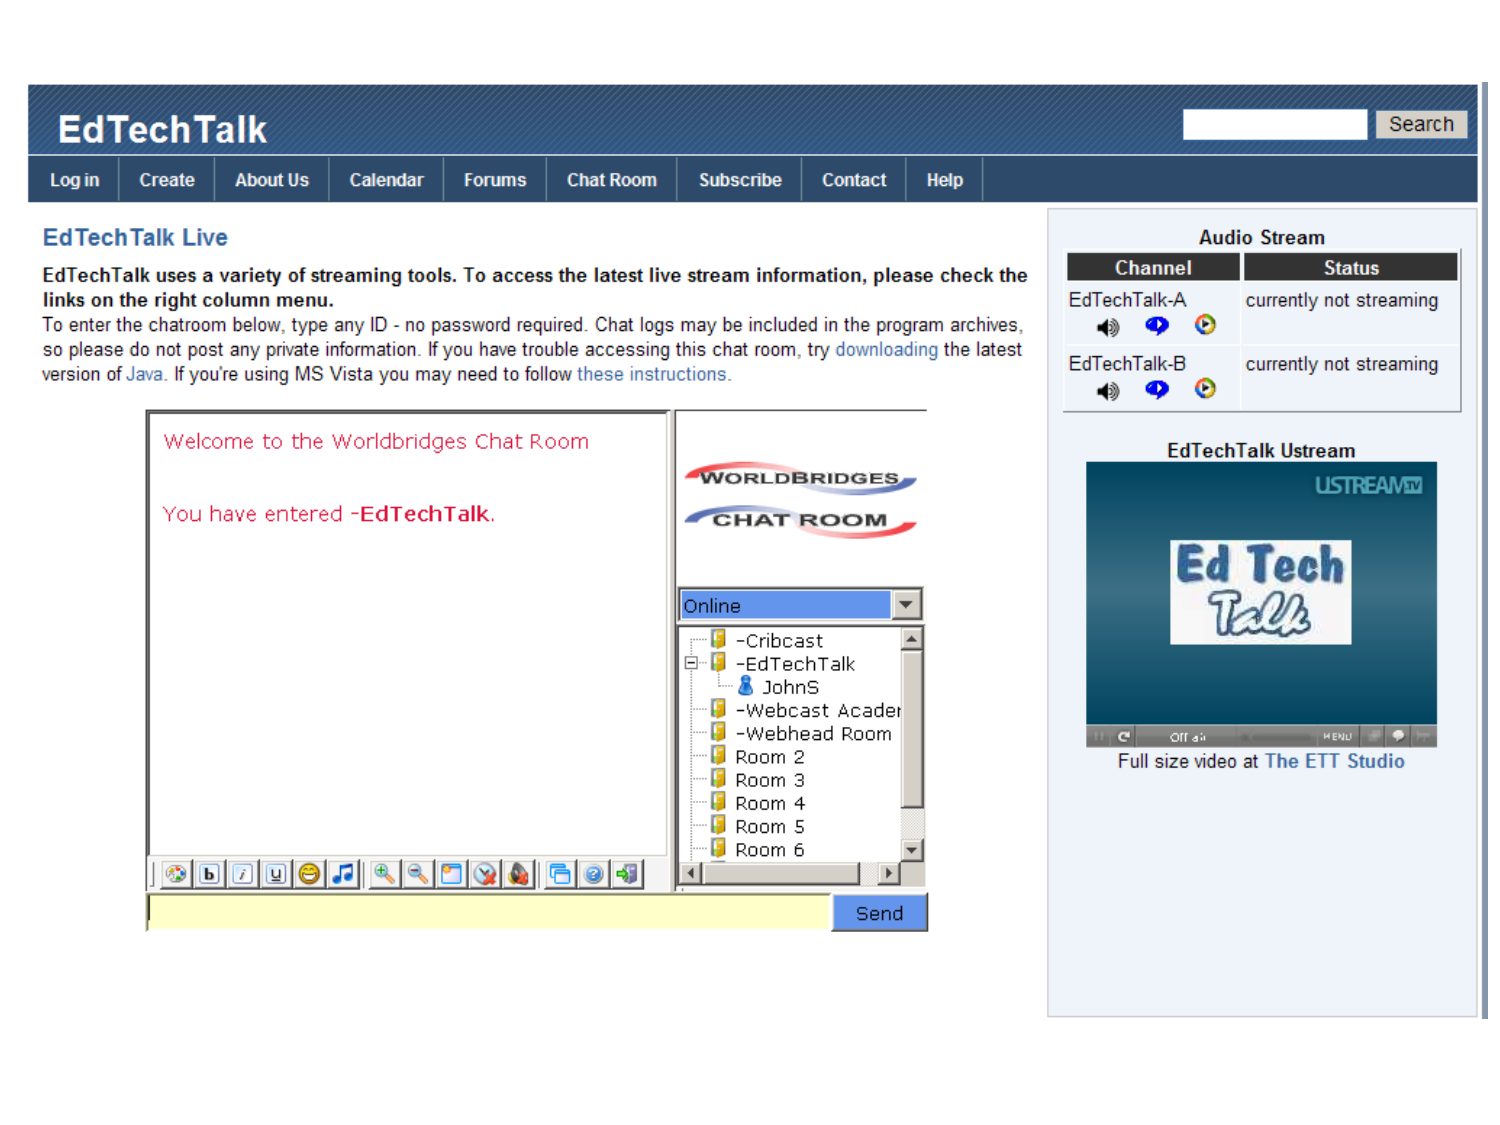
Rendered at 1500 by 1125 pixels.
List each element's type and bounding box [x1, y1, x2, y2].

chart [24, 82, 1488, 1019]
